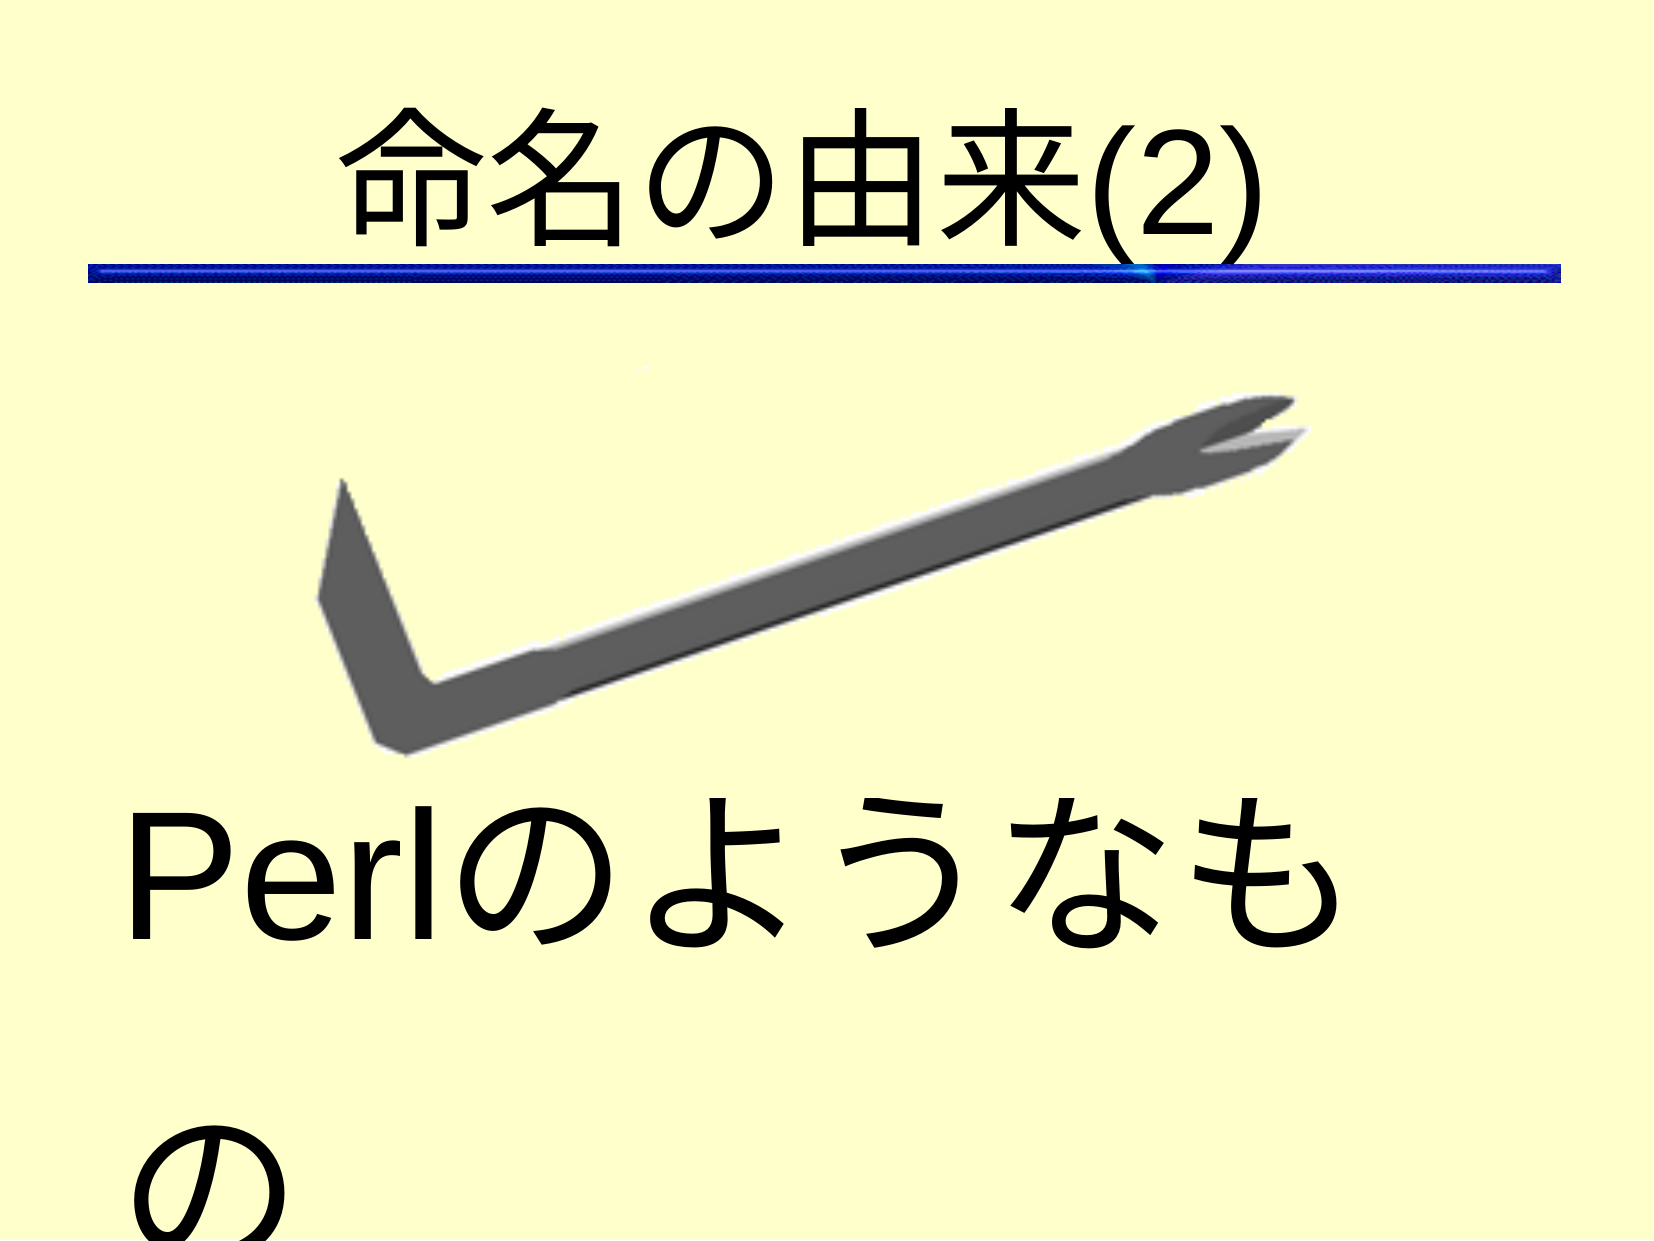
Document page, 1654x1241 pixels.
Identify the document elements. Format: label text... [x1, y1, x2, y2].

picture [88, 264, 1561, 283]
picture [295, 354, 1359, 798]
title Perlのようなもの [118, 862, 1506, 1123]
title 命名の由来(2) [59, 73, 1548, 266]
